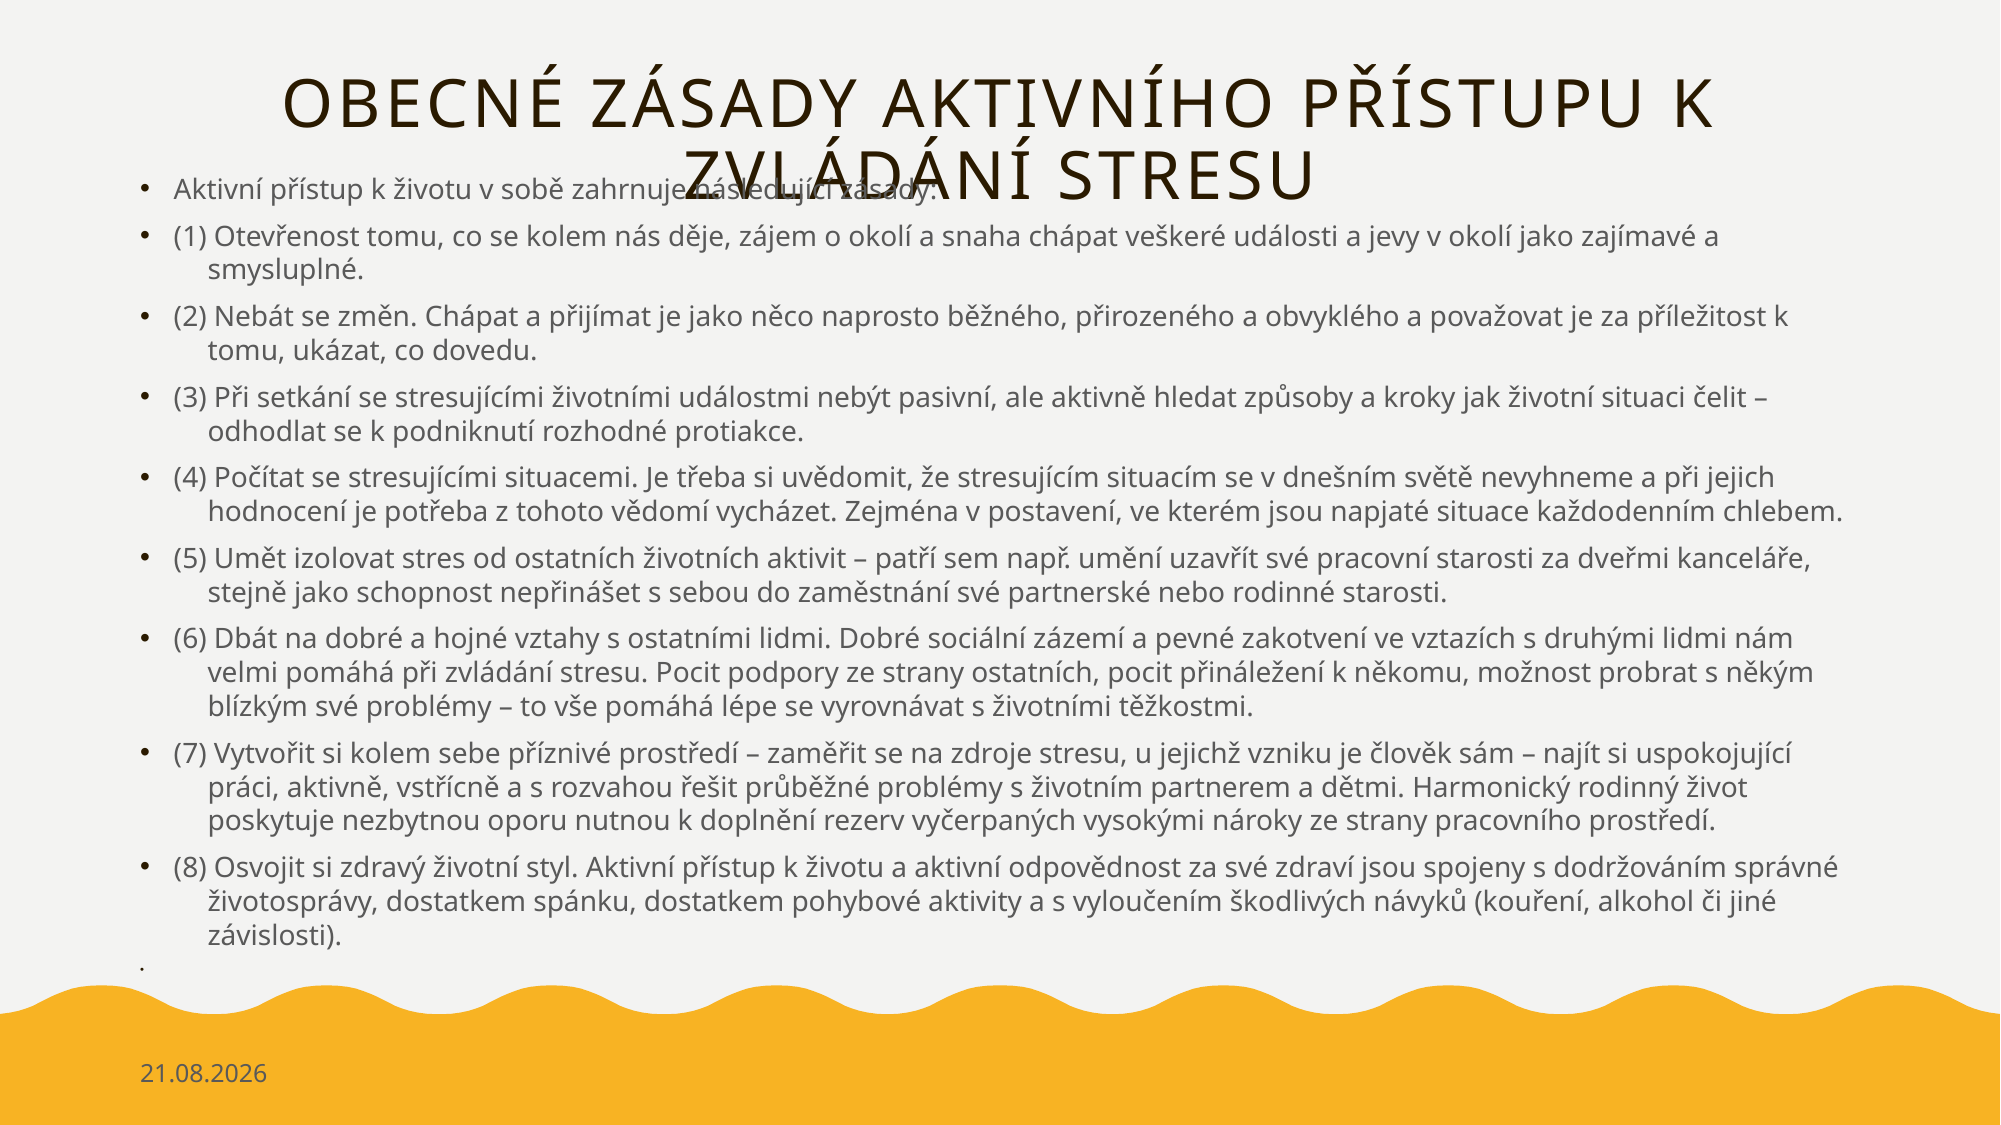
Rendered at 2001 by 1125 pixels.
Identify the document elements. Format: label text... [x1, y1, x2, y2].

text_box 19.02.2020 [125, 1045, 552, 1104]
list Aktivní přístup k životu v sobě zahrnuje následující zásady: (1) Otevřenost tomu, co se kolem nás děje, zájem o okolí a snaha chápat veškeré události a jevy v okolí jako zajímavé a smysluplné. (2) Nebát se změn. Chápat a přijímat je jako něco naprosto běžného, přirozeného a obvyklého a považovat je za příležitost k tomu, ukázat, co dovedu. (3) Při setkání se stresujícími životními událostmi nebýt pasivní, ale aktivně hledat způsoby a kroky jak životní situaci čelit – odhodlat se k podniknutí rozhodné protiakce. (4) Počítat se stresujícími situacemi. Je třeba si uvědomit, že stresujícím situacím se v dnešním světě nevyhneme a při jejich hodnocení je potřeba z tohoto vědomí vycházet. Zejména v postavení, ve kterém jsou napjaté situace každodenním chlebem. (5) Umět izolovat stres od ostatních životních aktivit – patří sem např. umění uzavřít své pracovní starosti za dveřmi kanceláře, stejně jako schopnost nepřinášet s sebou do zaměstnání své partnerské nebo rodinné starosti. (6) Dbát na dobré a hojné vztahy s ostatními lidmi. Dobré sociální zázemí a pevné zakotvení ve vztazích s druhými lidmi nám velmi pomáhá při zvládání stresu. Pocit podpory ze strany ostatních, pocit přináležení k někomu, možnost probrat s někým blízkým své problémy – to vše pomáhá lépe se vyrovnávat s životními těžkostmi. (7) Vytvořit si kolem sebe příznivé prostředí – zaměřit se na zdroje stresu, u jejichž vzniku je člověk sám – najít si uspokojující práci, aktivně, vstřícně a s rozvahou řešit průběžné problémy s životním partnerem a dětmi. Harmonický rodinný život poskytuje nezbytnou oporu nutnou k doplnění rezerv vyčerpaných vysokými nároky ze strany pracovního prostředí. (8) Osvojit si zdravý životní styl. Aktivní přístup k životu a aktivní odpovědnost za své zdraví jsou spojeny s dodržováním správné životosprávy, dostatkem spánku, dostatkem pohybové aktivity a s vyloučením škodlivých návyků (kouření, alkohol či jiné závislosti). [125, 163, 1876, 1001]
text_box [0, 0, 2000, 1125]
title OBECNÉ ZÁSADY AKTIVNÍHO PŘÍSTUPU K ZVLÁDÁNÍ STRESU [125, 62, 1876, 163]
